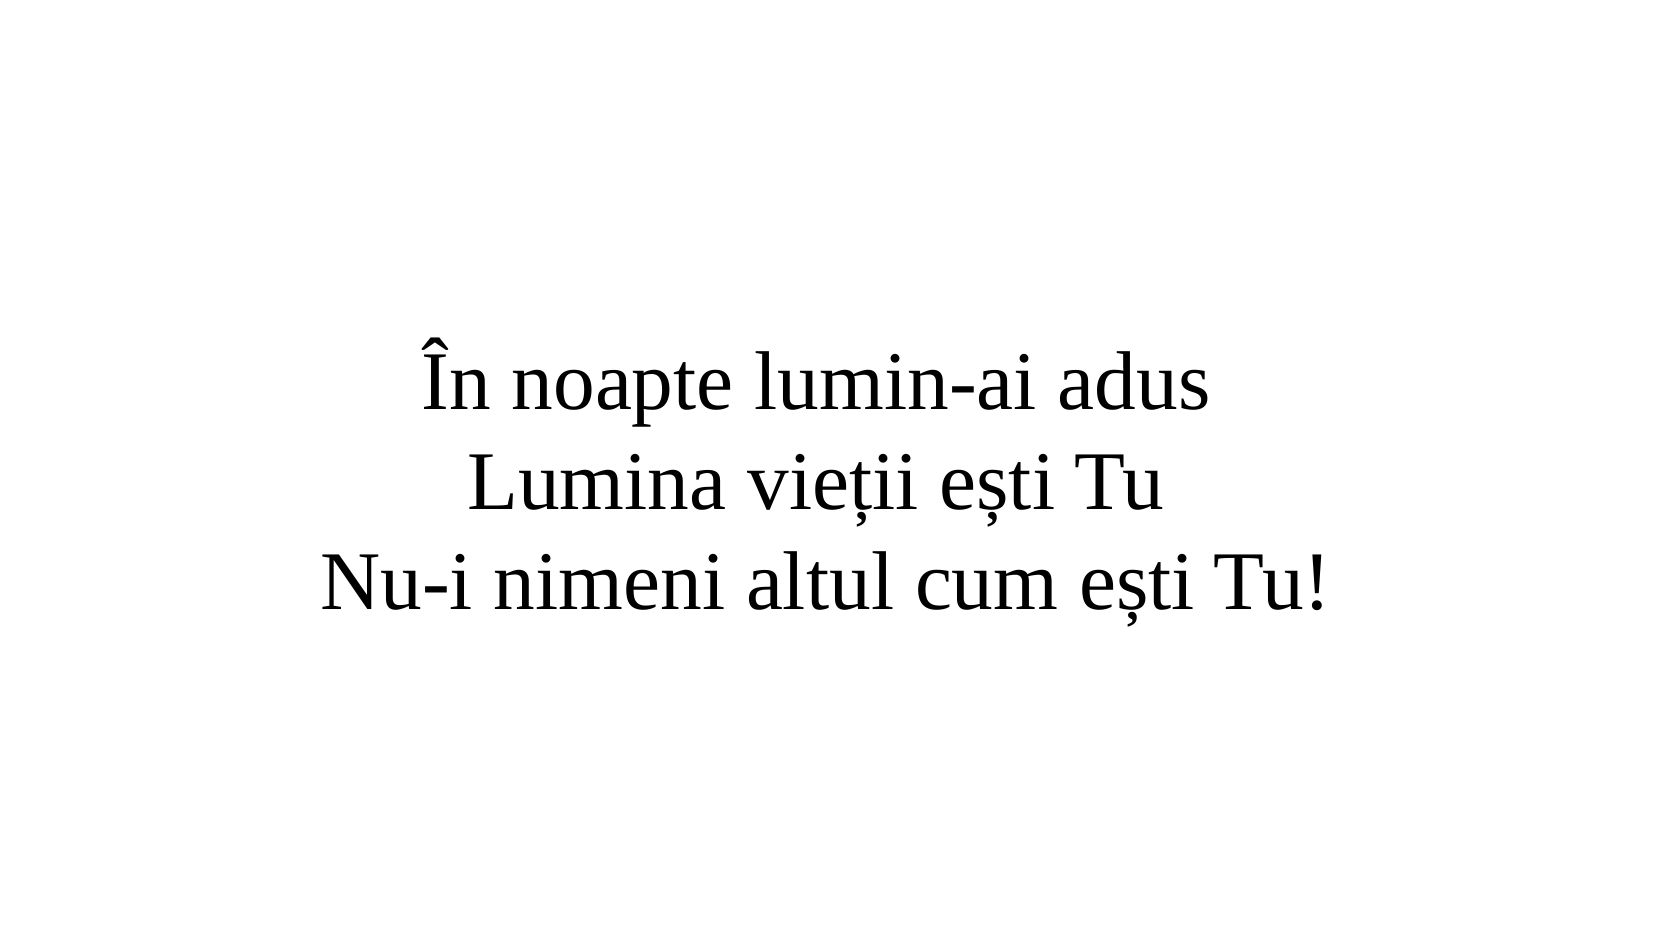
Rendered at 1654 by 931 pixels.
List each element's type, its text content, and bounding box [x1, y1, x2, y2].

subtitle În noapte lumin-ai adus Lumina vieții ești Tu Nu-i nimeni altul cum ești Tu! [0, 318, 1654, 593]
